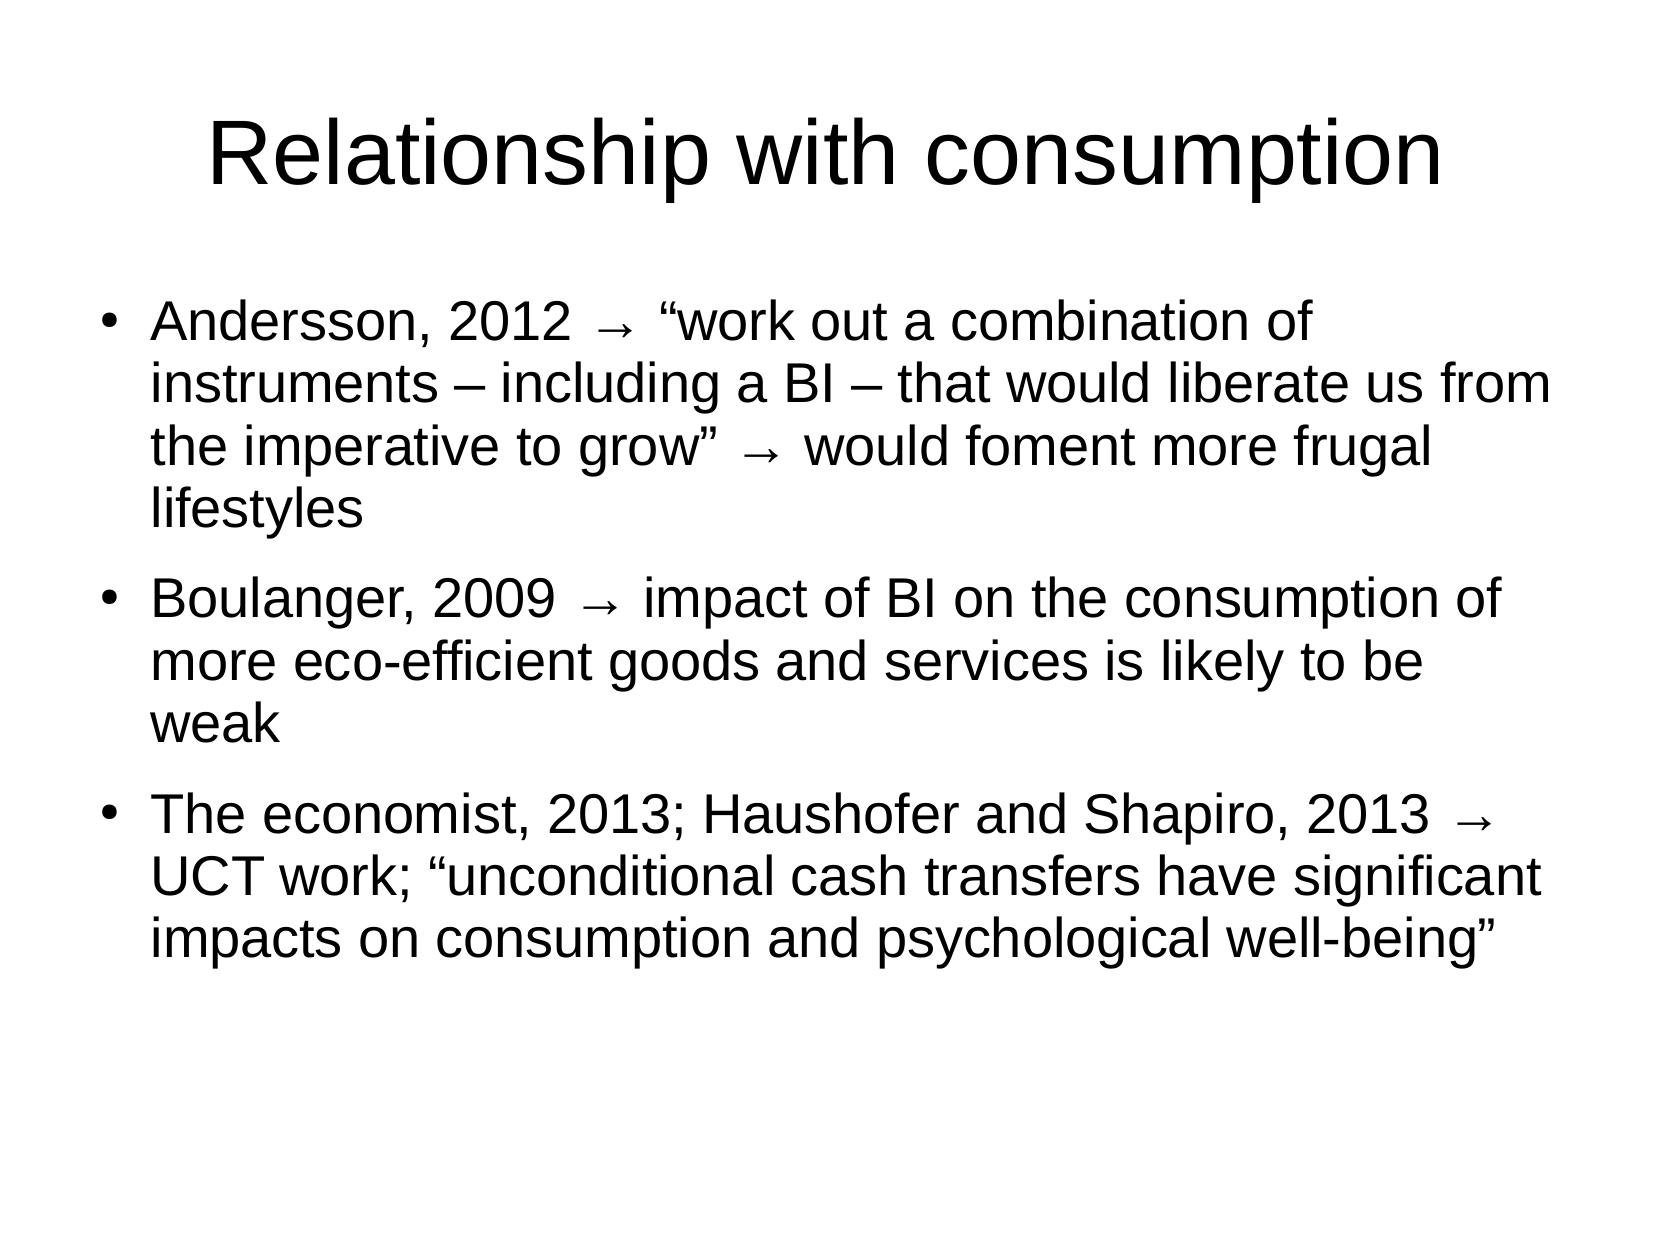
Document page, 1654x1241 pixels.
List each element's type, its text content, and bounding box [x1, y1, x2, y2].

title Relationship with consumption [82, 49, 1571, 257]
list Andersson, 2012 → “work out a combination of instruments – including a BI – that would liberate us from the imperative to grow” → would foment more frugal lifestyles Boulanger, 2009 → impact of BI on the consumption of more eco-efficient goods and services is likely to be weak The economist, 2013; Haushofer and Shapiro, 2013 → UCT work; “unconditional cash transfers have significant impacts on consumption and psychological well-being” [82, 290, 1571, 1010]
